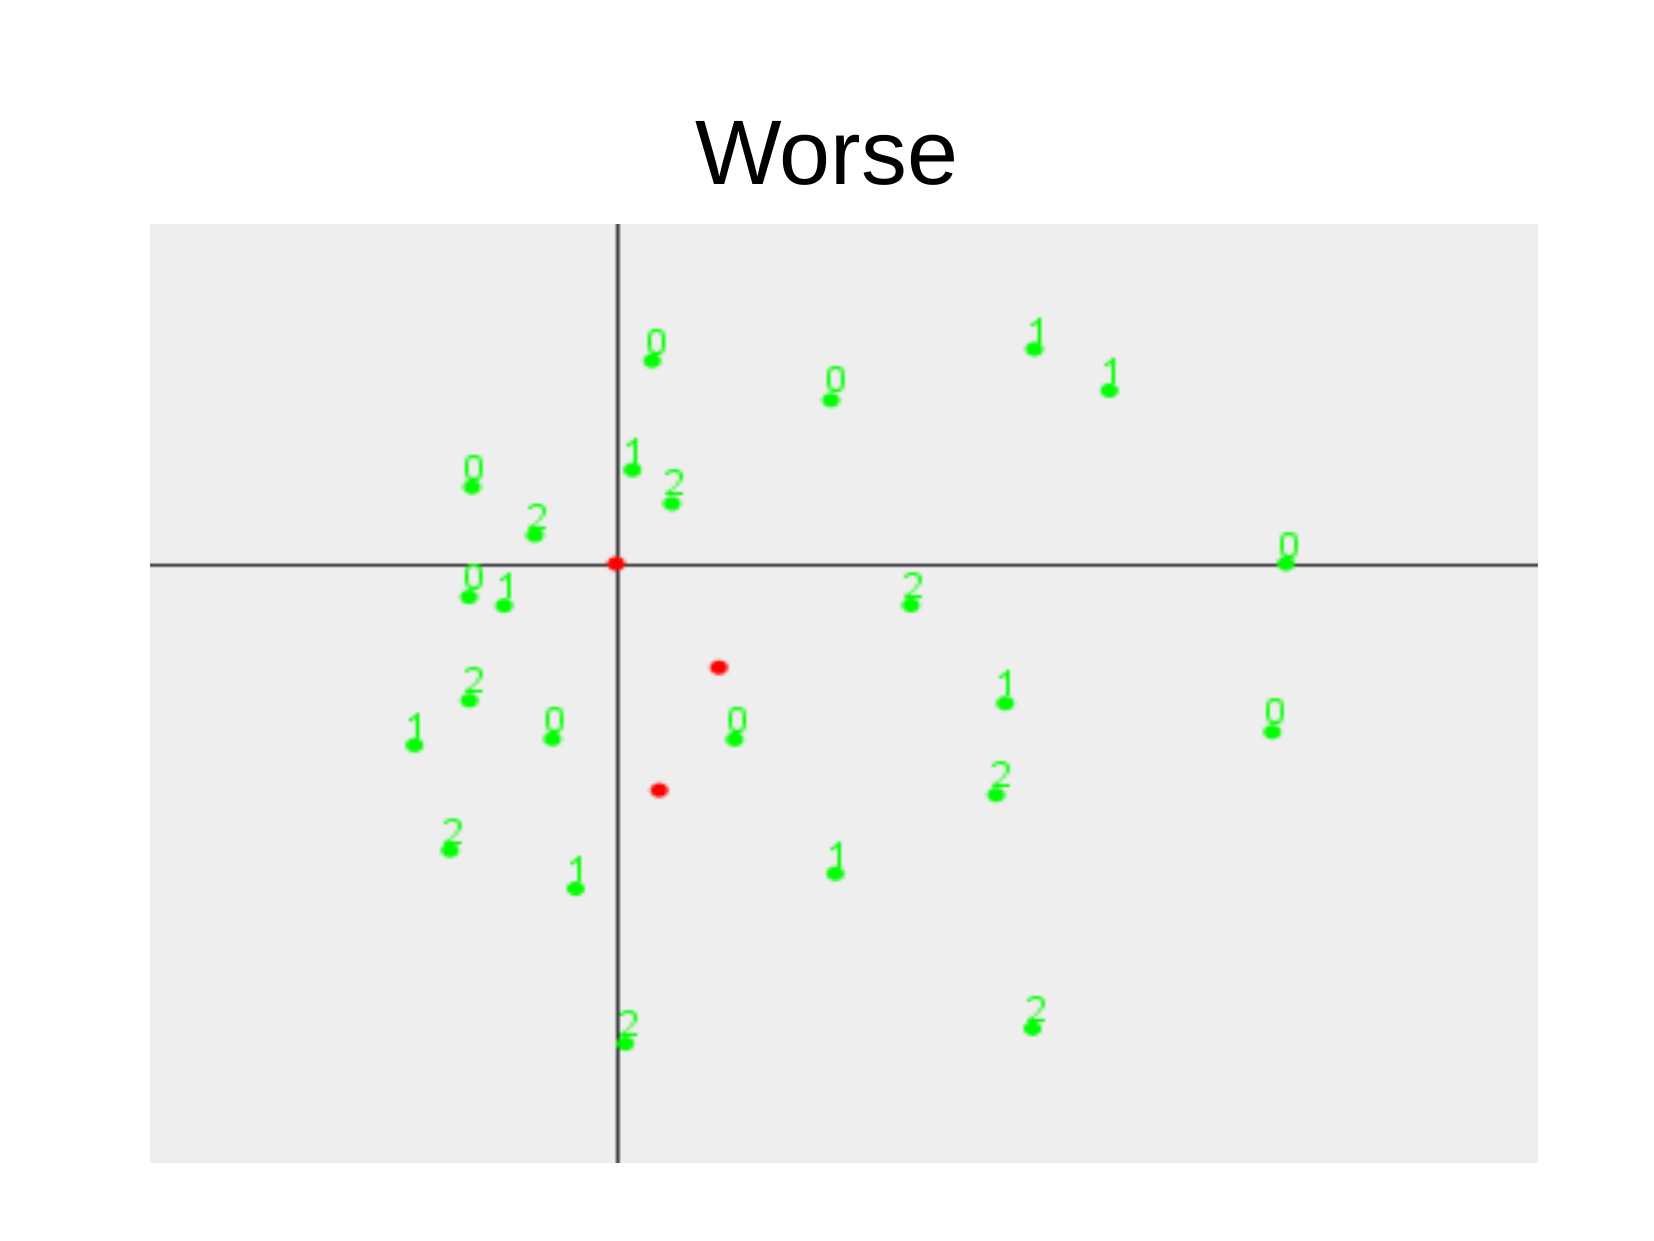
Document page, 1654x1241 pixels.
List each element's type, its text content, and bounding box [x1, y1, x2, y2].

title Worse [82, 56, 1571, 250]
picture [150, 224, 1538, 1163]
